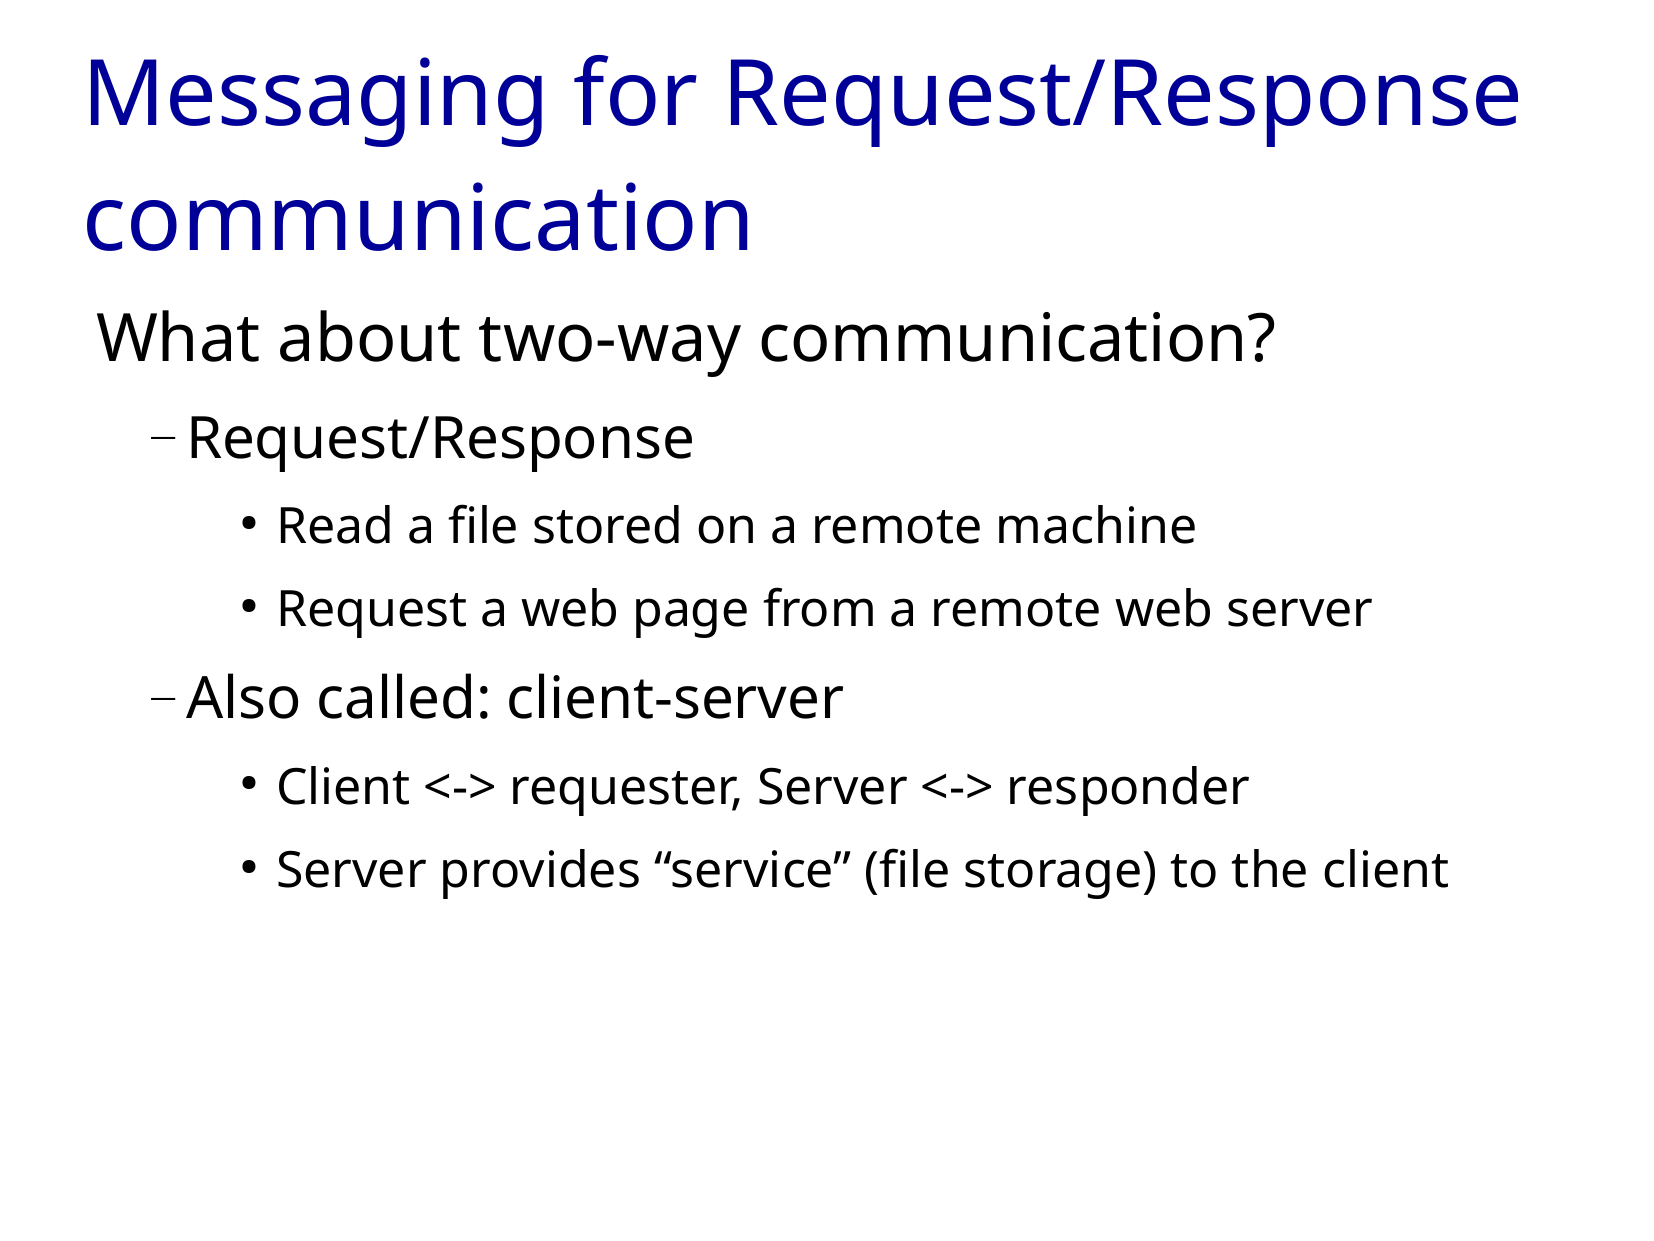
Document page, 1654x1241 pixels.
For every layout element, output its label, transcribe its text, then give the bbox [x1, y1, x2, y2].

list What about two-way communication? Request/Response Read a file stored on a remote machine Request a web page from a remote web server Also called: client-server Client <-> requester, Server <-> responder Server provides “service” (file storage) to the client [60, 290, 1571, 1096]
title Messaging for Request/Response communication [82, 49, 1571, 257]
